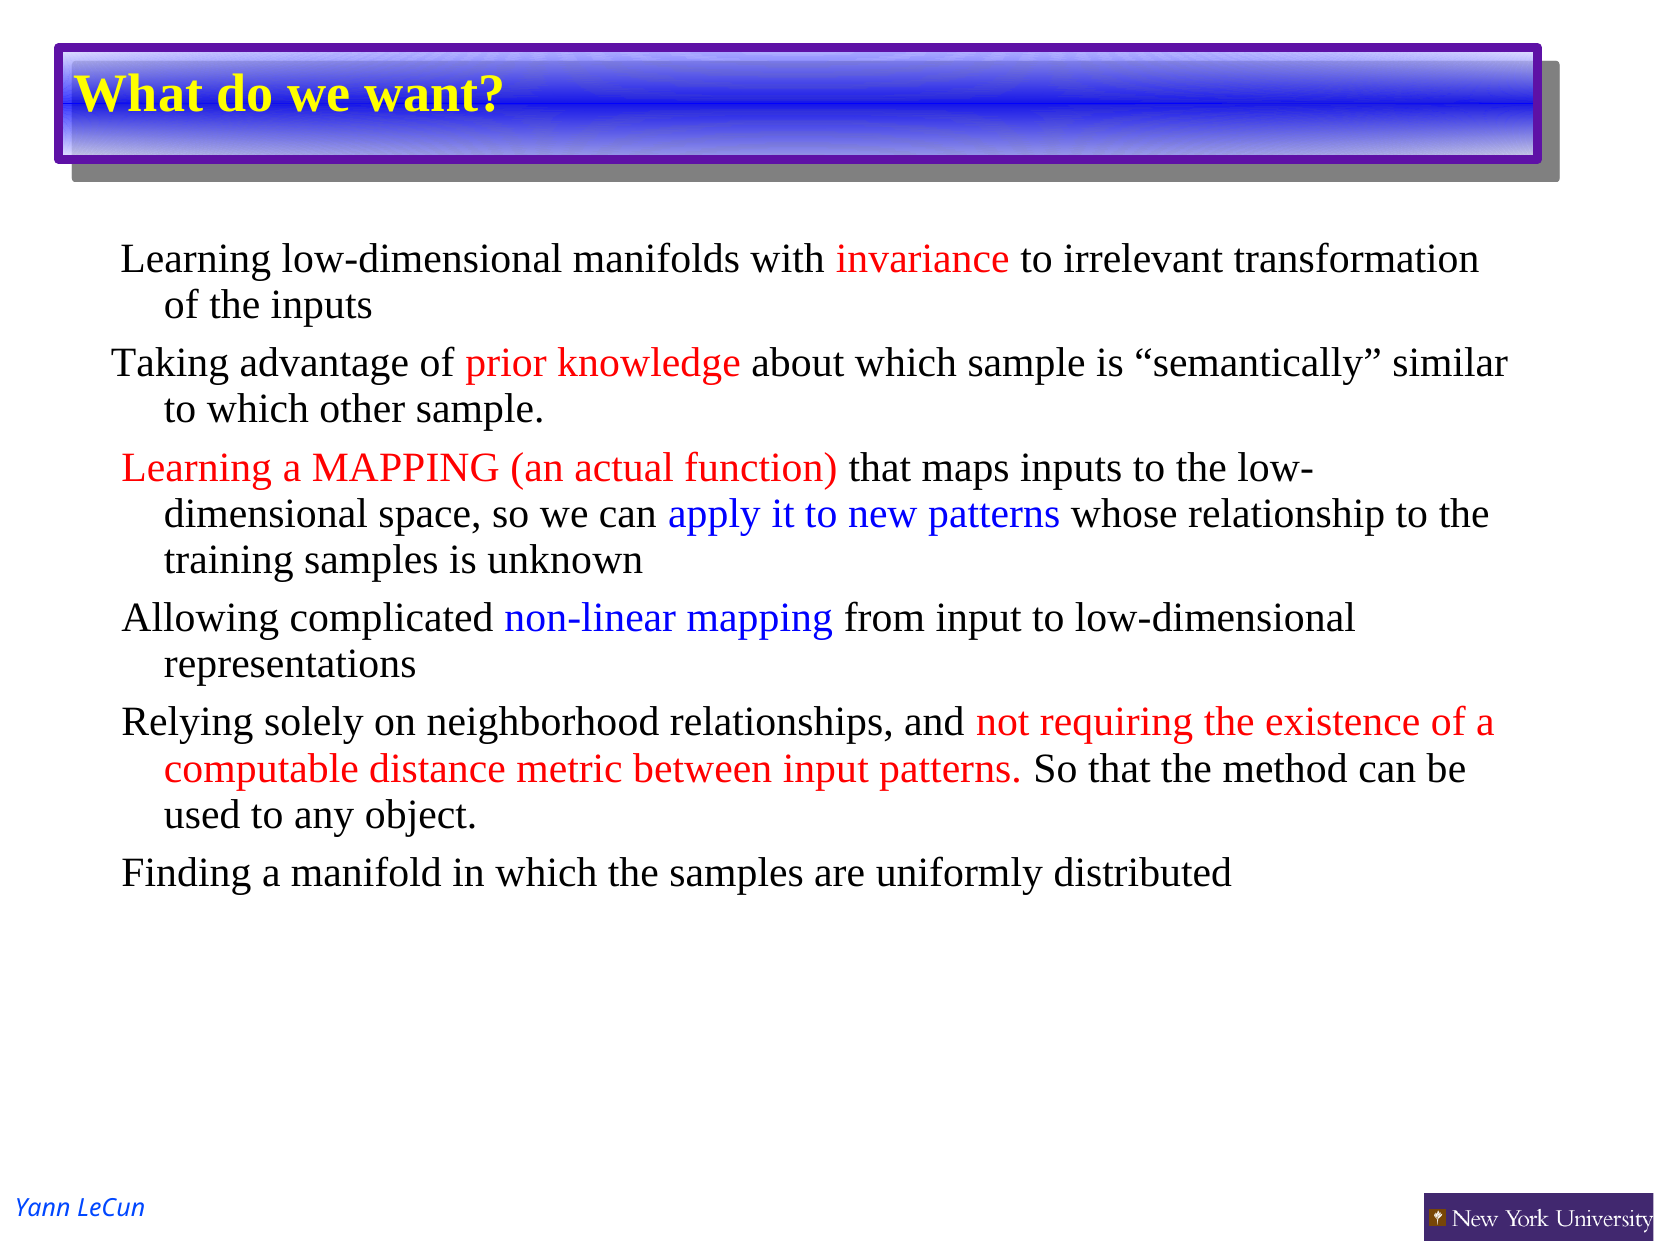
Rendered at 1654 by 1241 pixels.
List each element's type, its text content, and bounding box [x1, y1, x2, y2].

picture [1424, 1193, 1654, 1241]
text_box Learning low-dimensional manifolds with invariance to irrelevant transformation of the inputs Taking advantage of prior knowledge about which sample is “semantically” similar to which other sample. Learning a MAPPING (an actual function) that maps inputs to the low-dimensional space, so we can apply it to new patterns whose relationship to the training samples is unknown Allowing complicated non-linear mapping from input to low-dimensional representations Relying solely on neighborhood relationships, and not requiring the existence of a computable distance metric between input patterns. So that the method can be used to any object. Finding a manifold in which the samples are uniformly distributed [110, 235, 1511, 1054]
text_box What do we want? [58, 47, 1538, 160]
